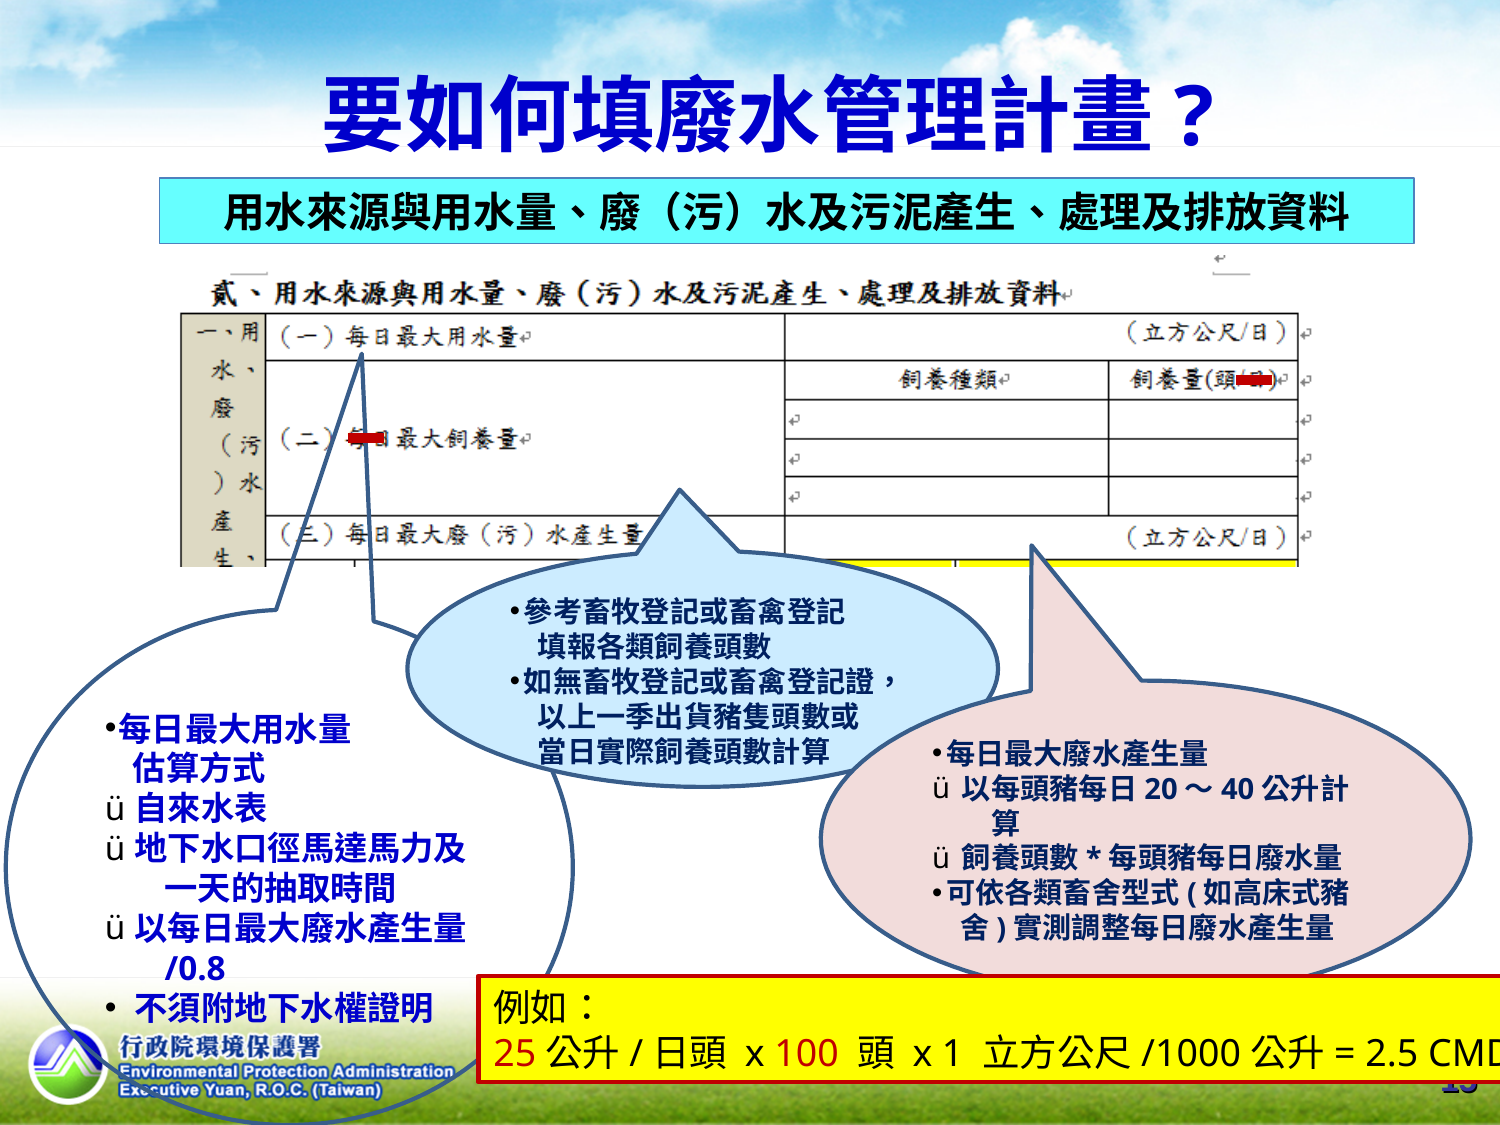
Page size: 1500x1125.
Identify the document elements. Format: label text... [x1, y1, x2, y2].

text_box 要如何填廢水管理計畫? [147, 54, 1388, 171]
text_box 參考畜牧登記或畜禽登記 填報各類飼養頭數 如無畜牧登記或畜禽登記證，以上一季出貨豬隻頭數或 當日實際飼養頭數計算 [407, 489, 999, 787]
text_box 每日最大廢水產生量 以每頭豬每日20～40公升計算 飼養頭數*每頭豬每日廢水量 可依各類畜舍型式(如高床式豬舍)實測調整每日廢水產生量 [820, 545, 1471, 974]
text_box 每日最大用水量 估算方式 自來水表 地下水口徑馬達馬力及一天的抽取時間 以每日最大廢水產生量/0.8 不須附地下水權證明 [5, 353, 573, 1125]
text_box 用水來源與用水量、廢（污）水及污泥產生、處理及排放資料 [159, 177, 1415, 244]
picture [168, 255, 1324, 567]
text_box 例如： 25公升/日頭 x 100 頭 x 1 立方公尺/1000公升= 2.5 CMD [478, 975, 1475, 1082]
